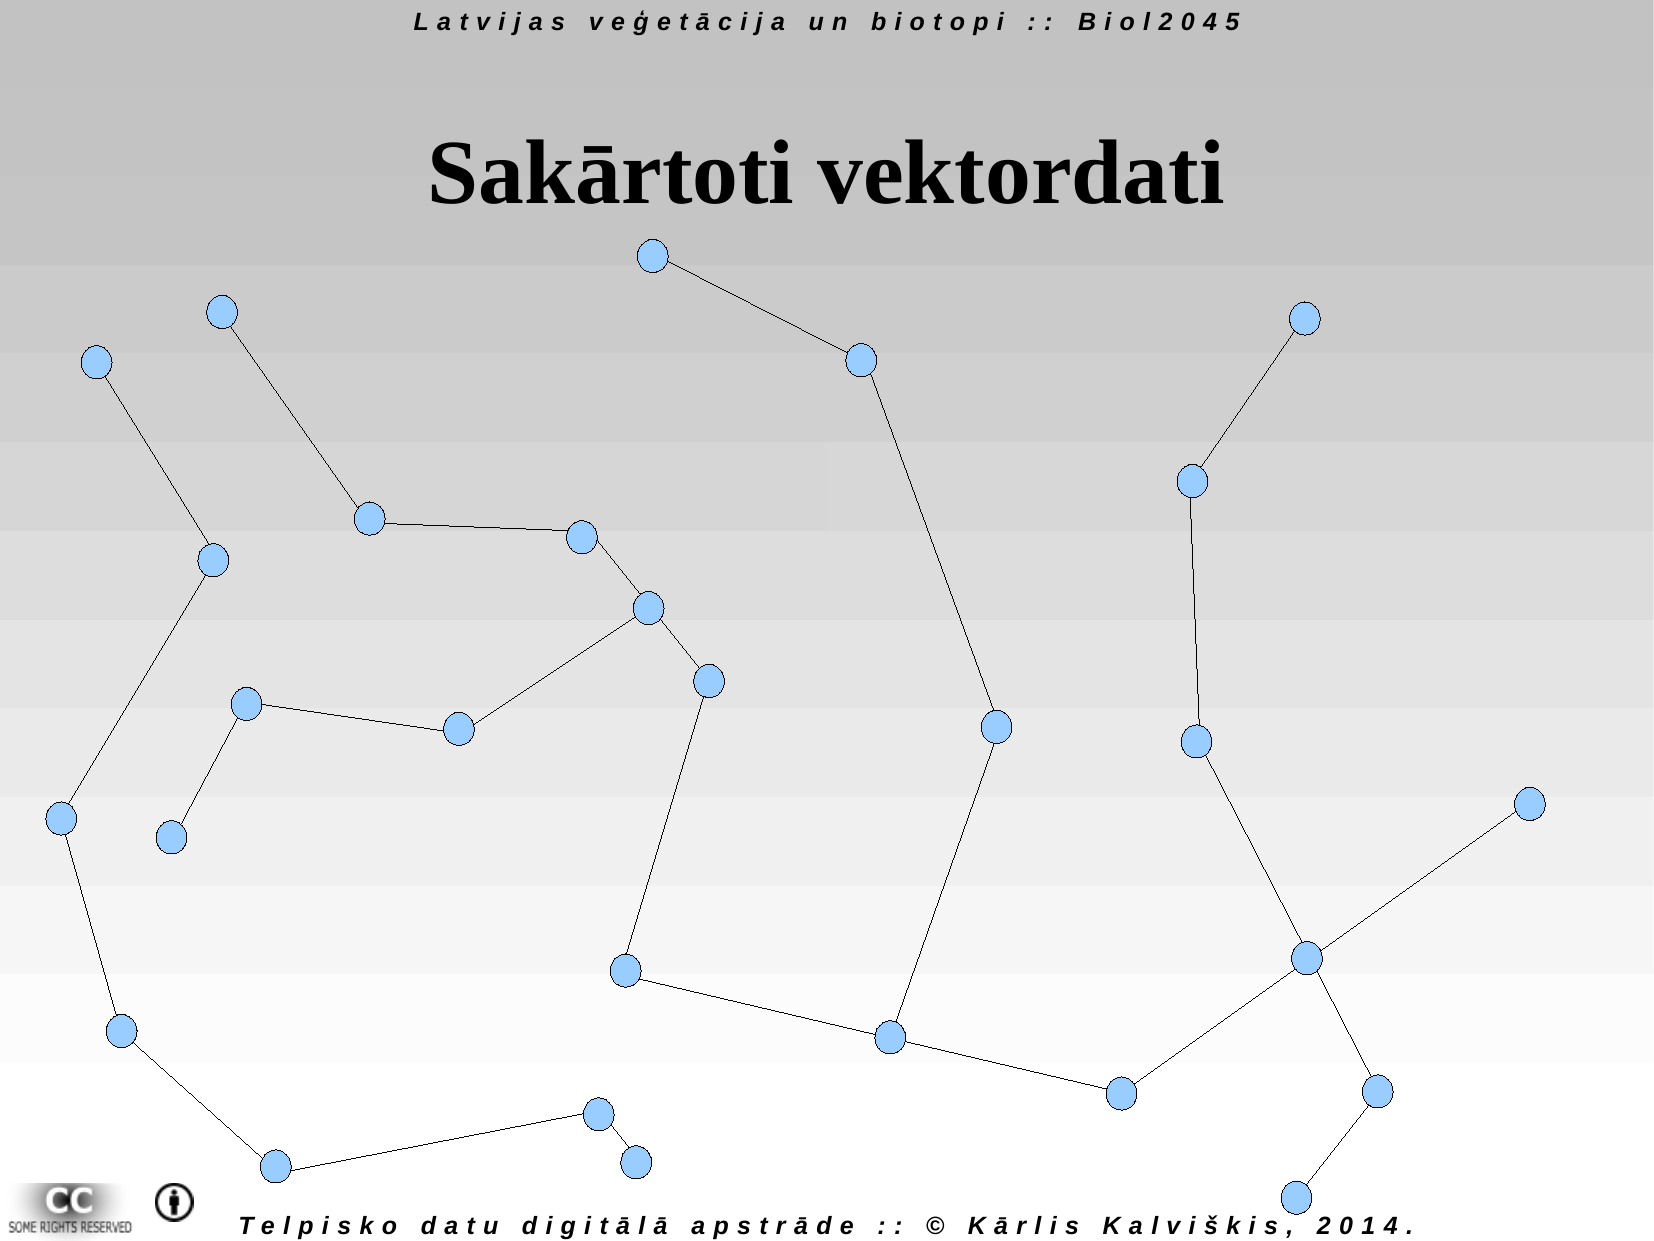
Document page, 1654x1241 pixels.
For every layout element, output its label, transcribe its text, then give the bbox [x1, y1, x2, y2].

text_box [206, 295, 238, 329]
text_box [845, 343, 877, 377]
text_box [633, 591, 665, 625]
text_box [583, 1097, 615, 1131]
text_box [620, 1145, 652, 1179]
text_box [1281, 1181, 1312, 1215]
text_box [81, 345, 113, 379]
text_box [45, 801, 77, 836]
text_box [106, 1014, 138, 1048]
text_box [197, 543, 229, 577]
text_box [637, 239, 669, 273]
text_box [231, 687, 262, 721]
text_box [1289, 301, 1321, 336]
text_box [354, 501, 386, 536]
text_box [260, 1149, 292, 1183]
text_box [1106, 1076, 1137, 1111]
text_box [1177, 464, 1208, 498]
text_box [981, 710, 1012, 744]
text_box [1362, 1074, 1394, 1108]
text_box [566, 520, 598, 554]
text_box [874, 1020, 906, 1054]
text_box [1514, 787, 1546, 821]
title Sakārtoti vektordati [29, 56, 1625, 289]
text_box [693, 664, 725, 698]
text_box [156, 820, 187, 854]
text_box [1291, 941, 1323, 975]
text_box [443, 712, 475, 746]
picture [0, 0, 1654, 1241]
text_box [1181, 724, 1212, 758]
text_box [610, 953, 642, 988]
